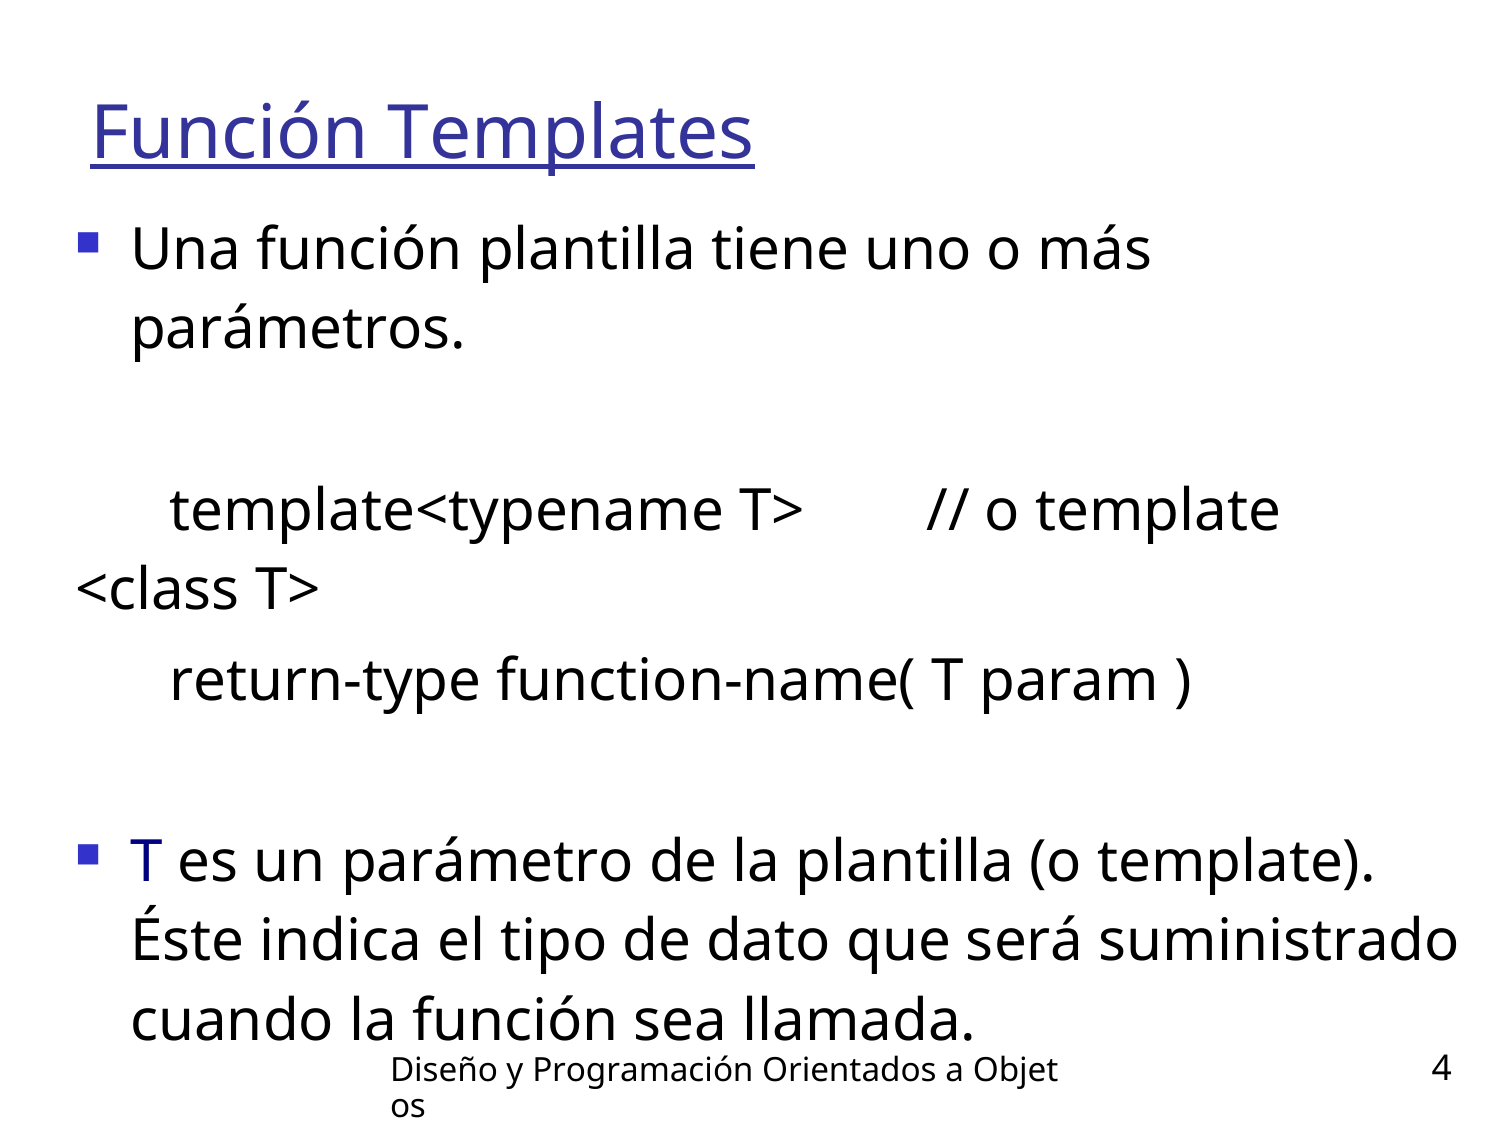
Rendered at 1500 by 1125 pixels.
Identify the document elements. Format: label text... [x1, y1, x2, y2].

list Una función plantilla tiene uno o más parámetros. template<typename T> // o template <class T> return-type function-name( T param )‏ T es un parámetro de la plantilla (o template). Éste indica el tipo de dato que será suministrado cuando la función sea llamada. Para más de un tipo usar: template<typename T1, typename T2> [75, 207, 1462, 1082]
title Función Templates [75, 10, 1466, 188]
